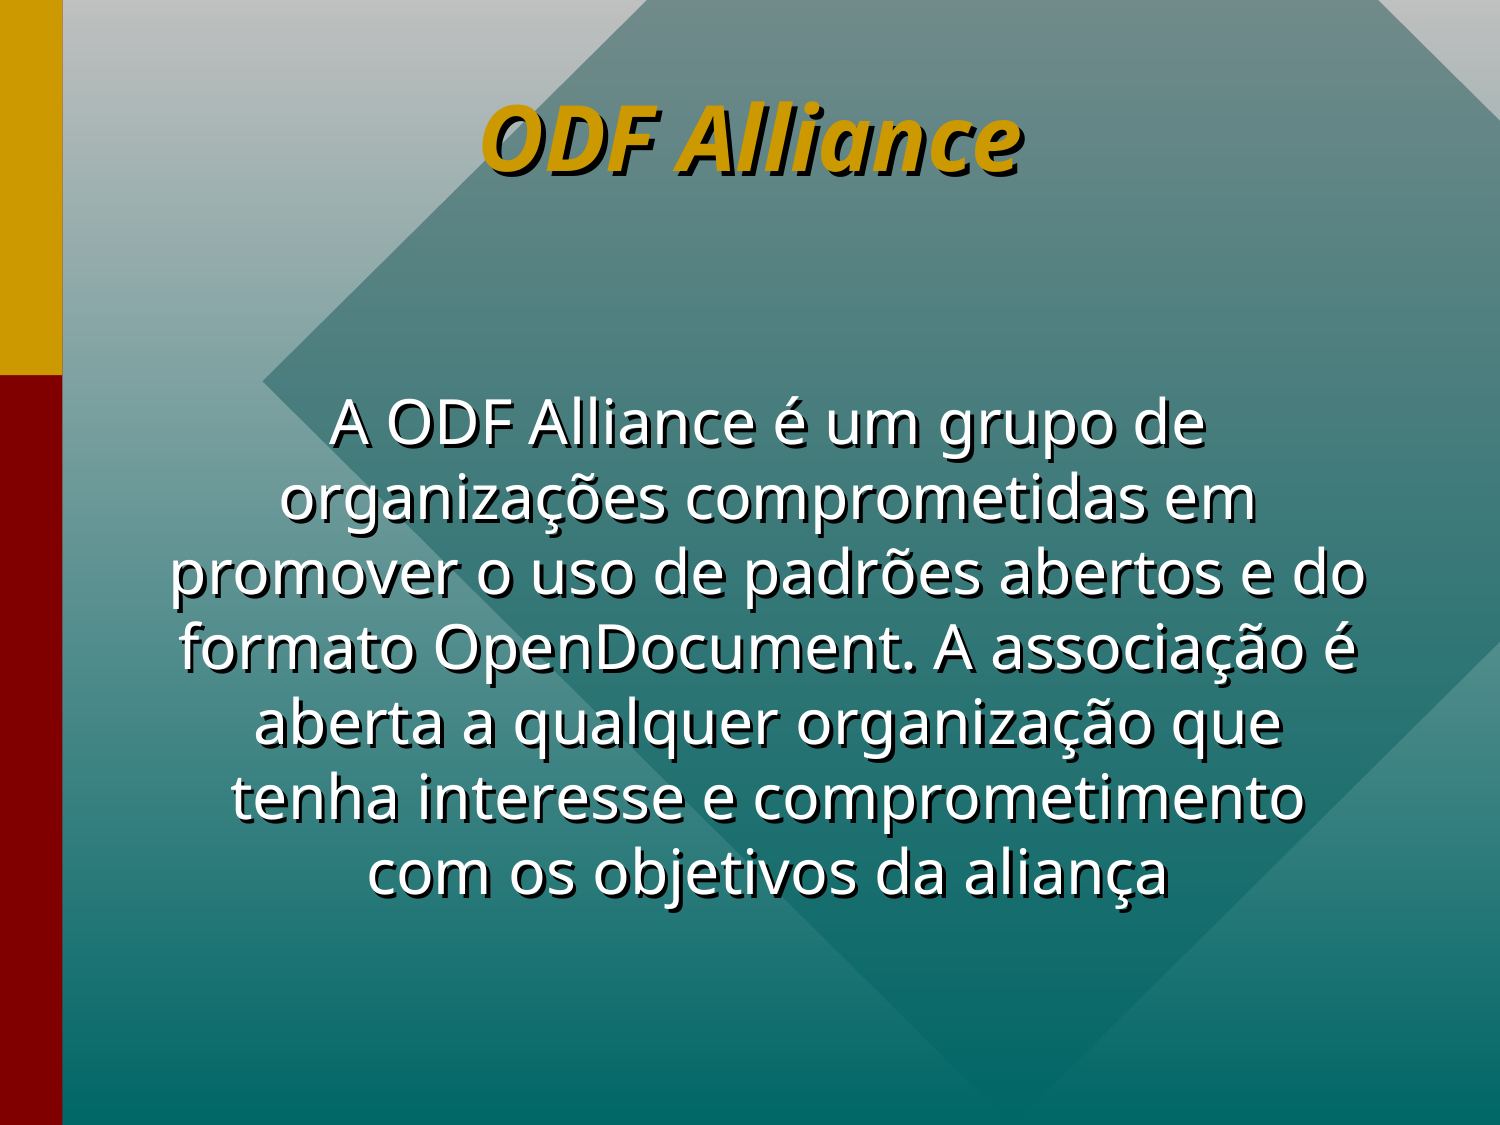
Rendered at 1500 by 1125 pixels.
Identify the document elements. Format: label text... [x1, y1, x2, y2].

list A ODF Alliance é um grupo de organizações comprometidas em promover o uso de padrões abertos e do formato OpenDocument. A associação é aberta a qualquer organização que tenha interesse e comprometimento com os objetivos da aliança [149, 375, 1388, 1118]
title ODF Alliance [150, 0, 1351, 292]
